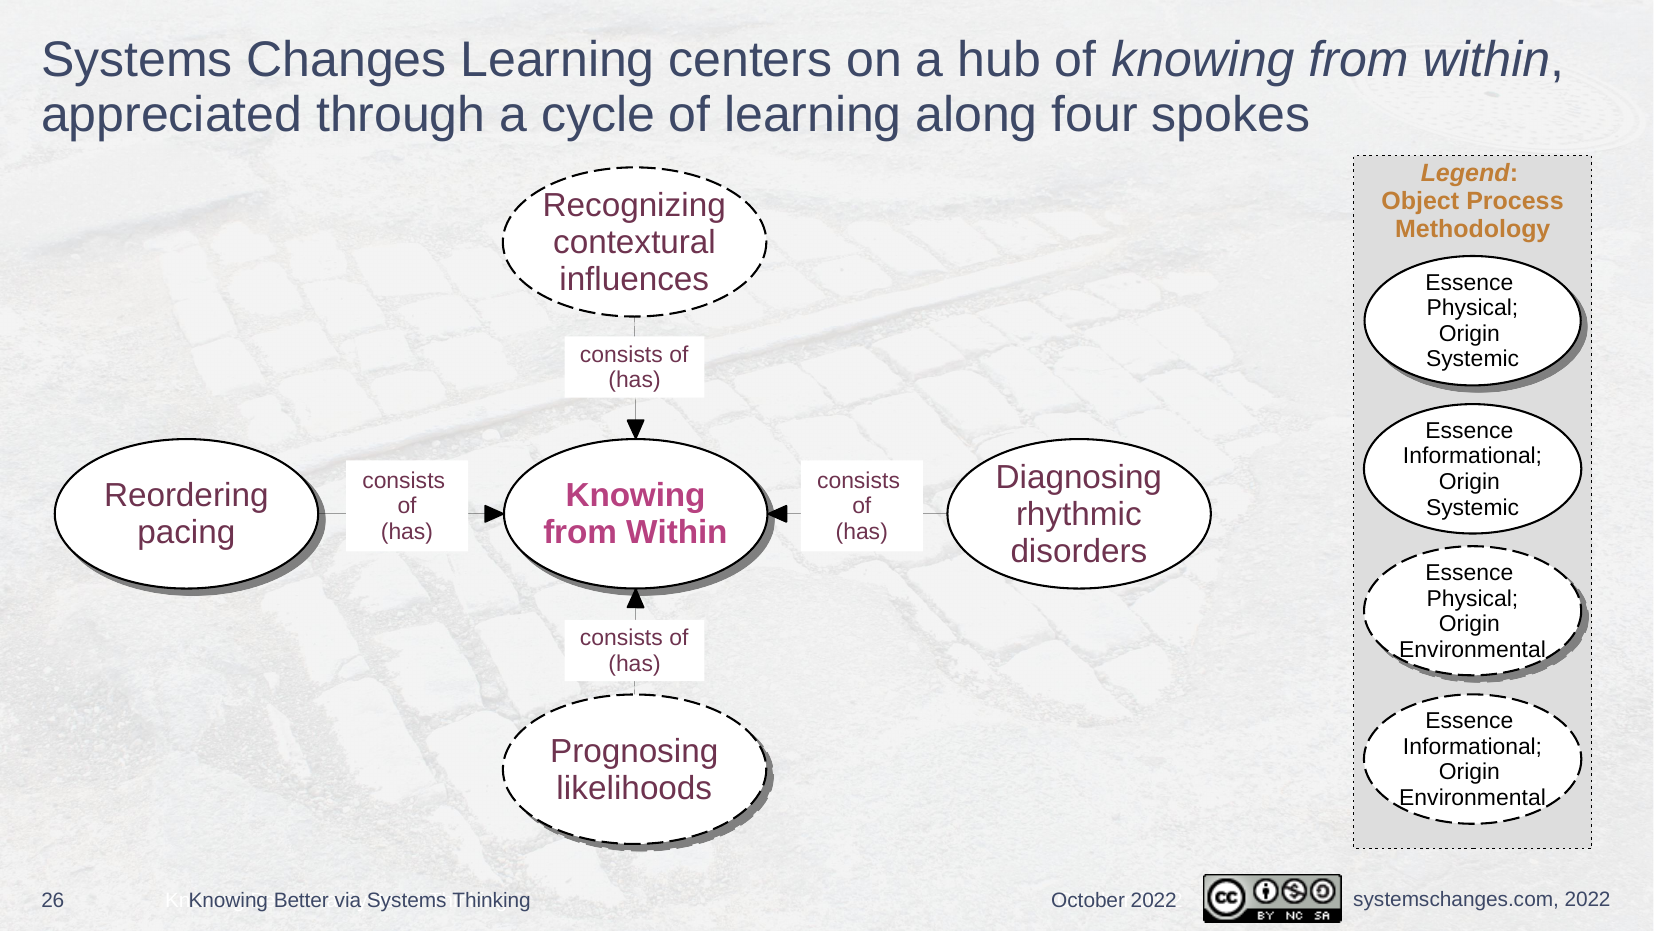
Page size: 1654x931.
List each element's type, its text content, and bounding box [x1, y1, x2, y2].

text_box Prognosing likelihoods [502, 694, 767, 844]
text_box Essence Informational; Origin Environmental [1363, 694, 1582, 824]
text_box Essence Physical; Origin Systemic [1364, 256, 1581, 386]
text_box Reordering pacing [54, 439, 319, 589]
text_box Recognizing contextural influences [502, 167, 767, 317]
text_box Essence Informational; Origin Systemic [1363, 404, 1582, 534]
title Systems Changes Learning centers on a hub of knowing from within, appreciated through a cycle of learning along four spokes [41, 30, 1613, 176]
text_box Essence Physical; Origin Environmental [1364, 546, 1582, 676]
text_box consists of (has) [564, 336, 705, 398]
text_box consists of (has) [564, 619, 705, 682]
text_box Diagnosing rhythmic disorders [947, 439, 1211, 589]
text_box consists of (has) [800, 460, 923, 552]
text_box Knowing from Within [504, 439, 768, 589]
text_box Legend: Object Process Methodology [1353, 155, 1592, 849]
text_box consists of (has) [346, 460, 469, 552]
picture [0, 0, 1654, 931]
